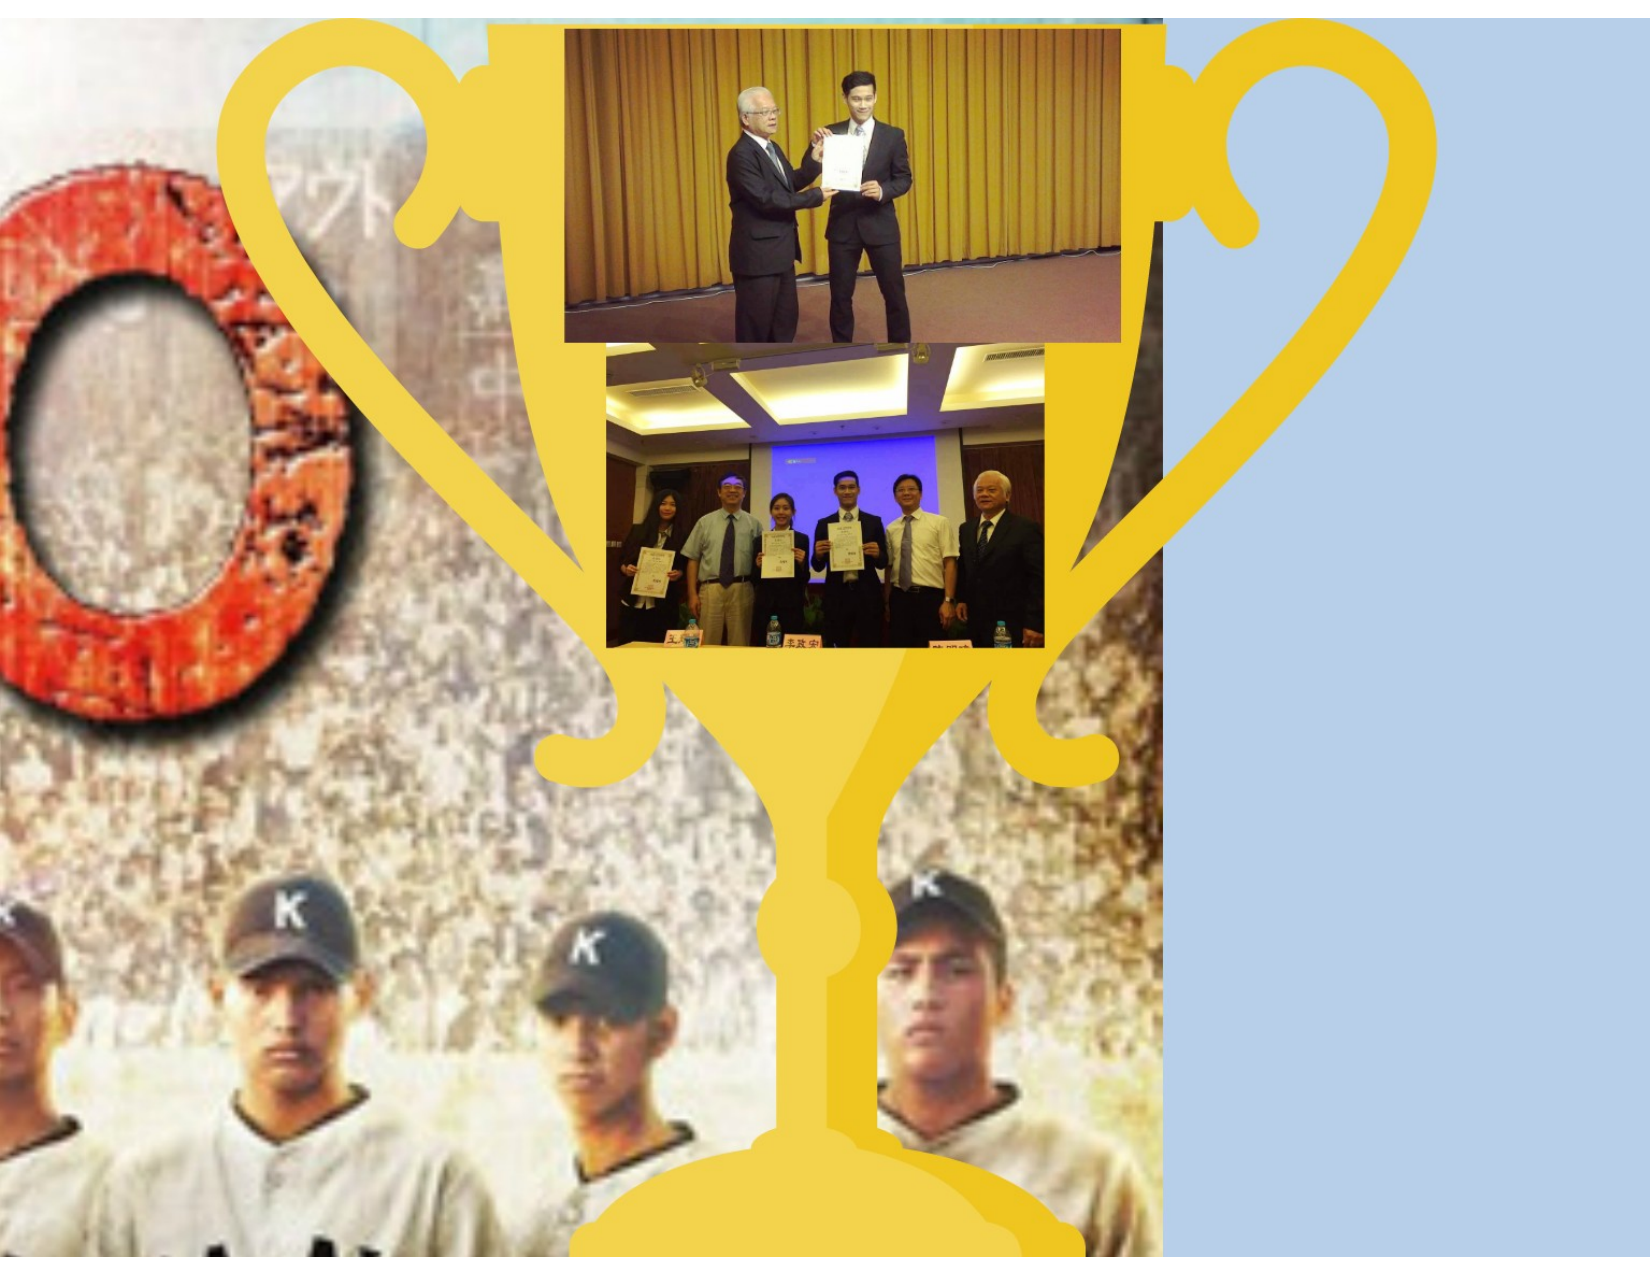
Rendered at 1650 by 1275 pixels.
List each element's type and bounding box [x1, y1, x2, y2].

text_box [0, 19, 1650, 1256]
